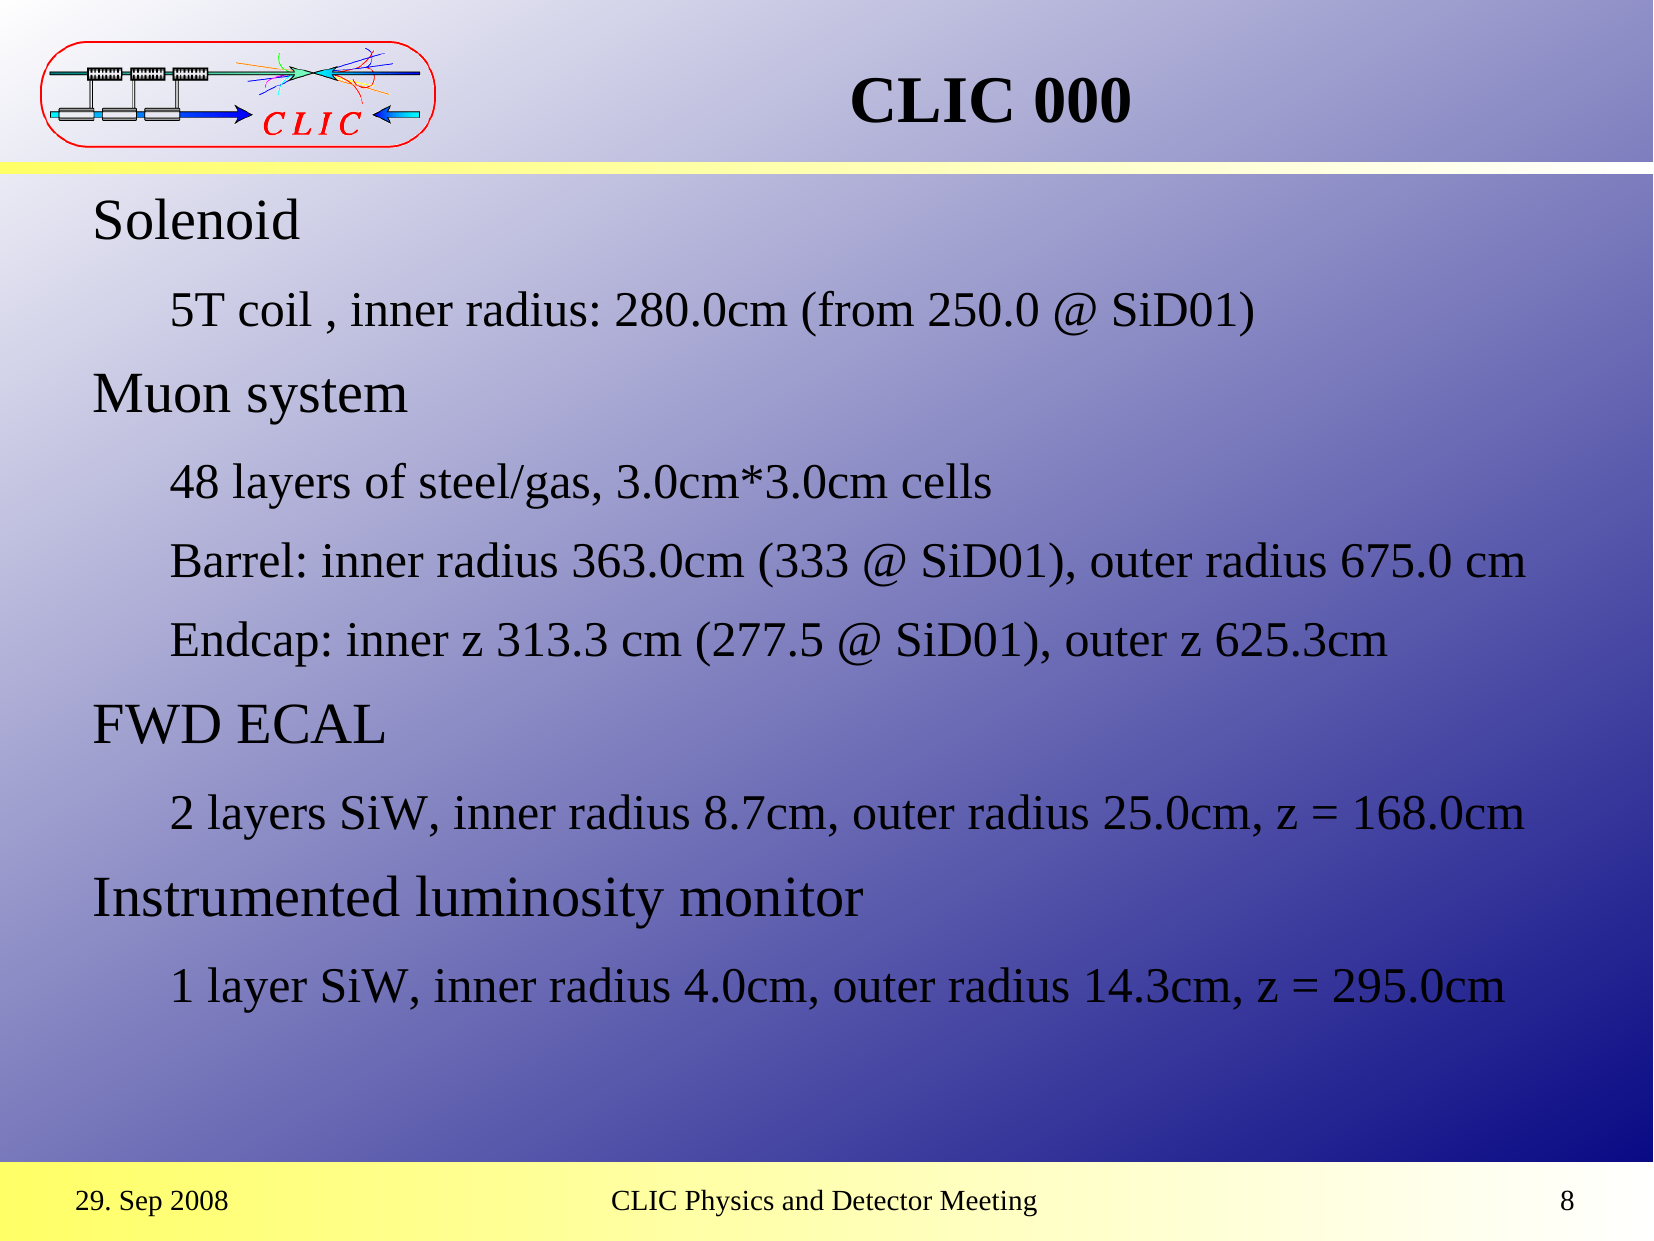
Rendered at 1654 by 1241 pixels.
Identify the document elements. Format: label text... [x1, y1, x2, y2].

picture [37, 37, 438, 150]
list Solenoid 5T coil , inner radius: 280.0cm (from 250.0 @ SiD01) Muon system 48 layers of steel/gas, 3.0cm*3.0cm cells Barrel: inner radius 363.0cm (333 @ SiD01), outer radius 675.0 cm Endcap: inner z 313.3 cm (277.5 @ SiD01), outer z 625.3cm FWD ECAL 2 layers SiW, inner radius 8.7cm, outer radius 25.0cm, z = 168.0cm Instrumented luminosity monitor 1 layer SiW, inner radius 4.0cm, outer radius 14.3cm, z = 295.0cm [75, 187, 1571, 1111]
title CLIC 000 [412, 56, 1571, 143]
